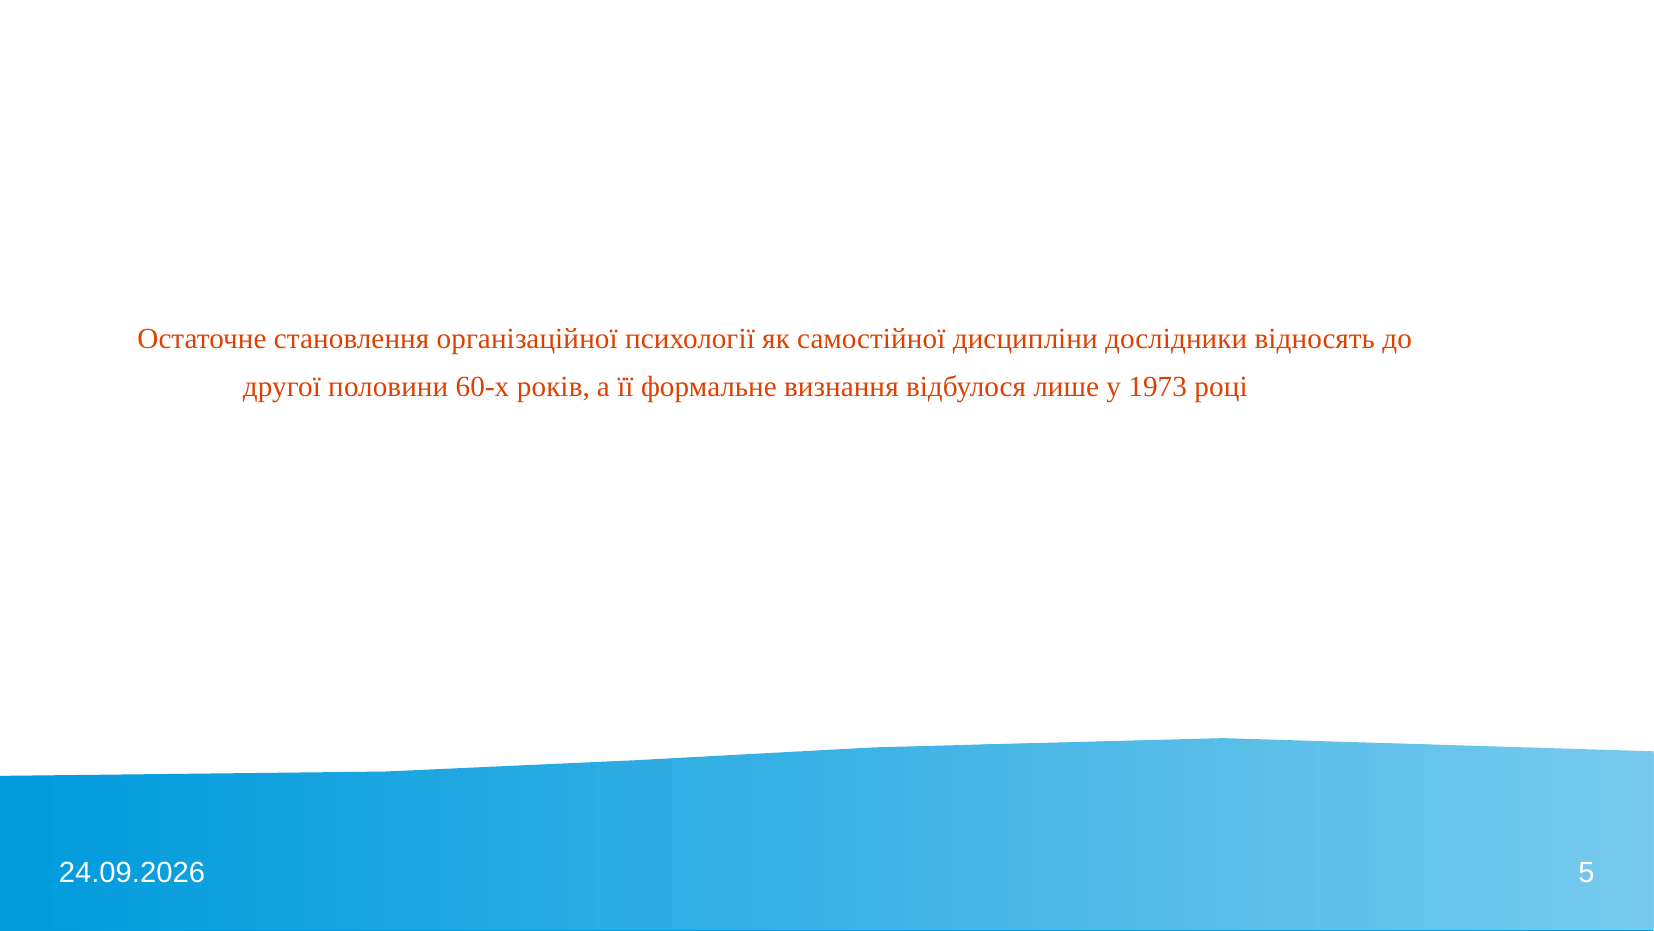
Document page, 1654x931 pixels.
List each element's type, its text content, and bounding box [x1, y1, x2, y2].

title Остаточне становлення організаційної психології як самостійної дисципліни дослідники відносять до другої половини 60-х років, а її формальне визнання відбулося лише у 1973 році [0, 265, 1477, 443]
